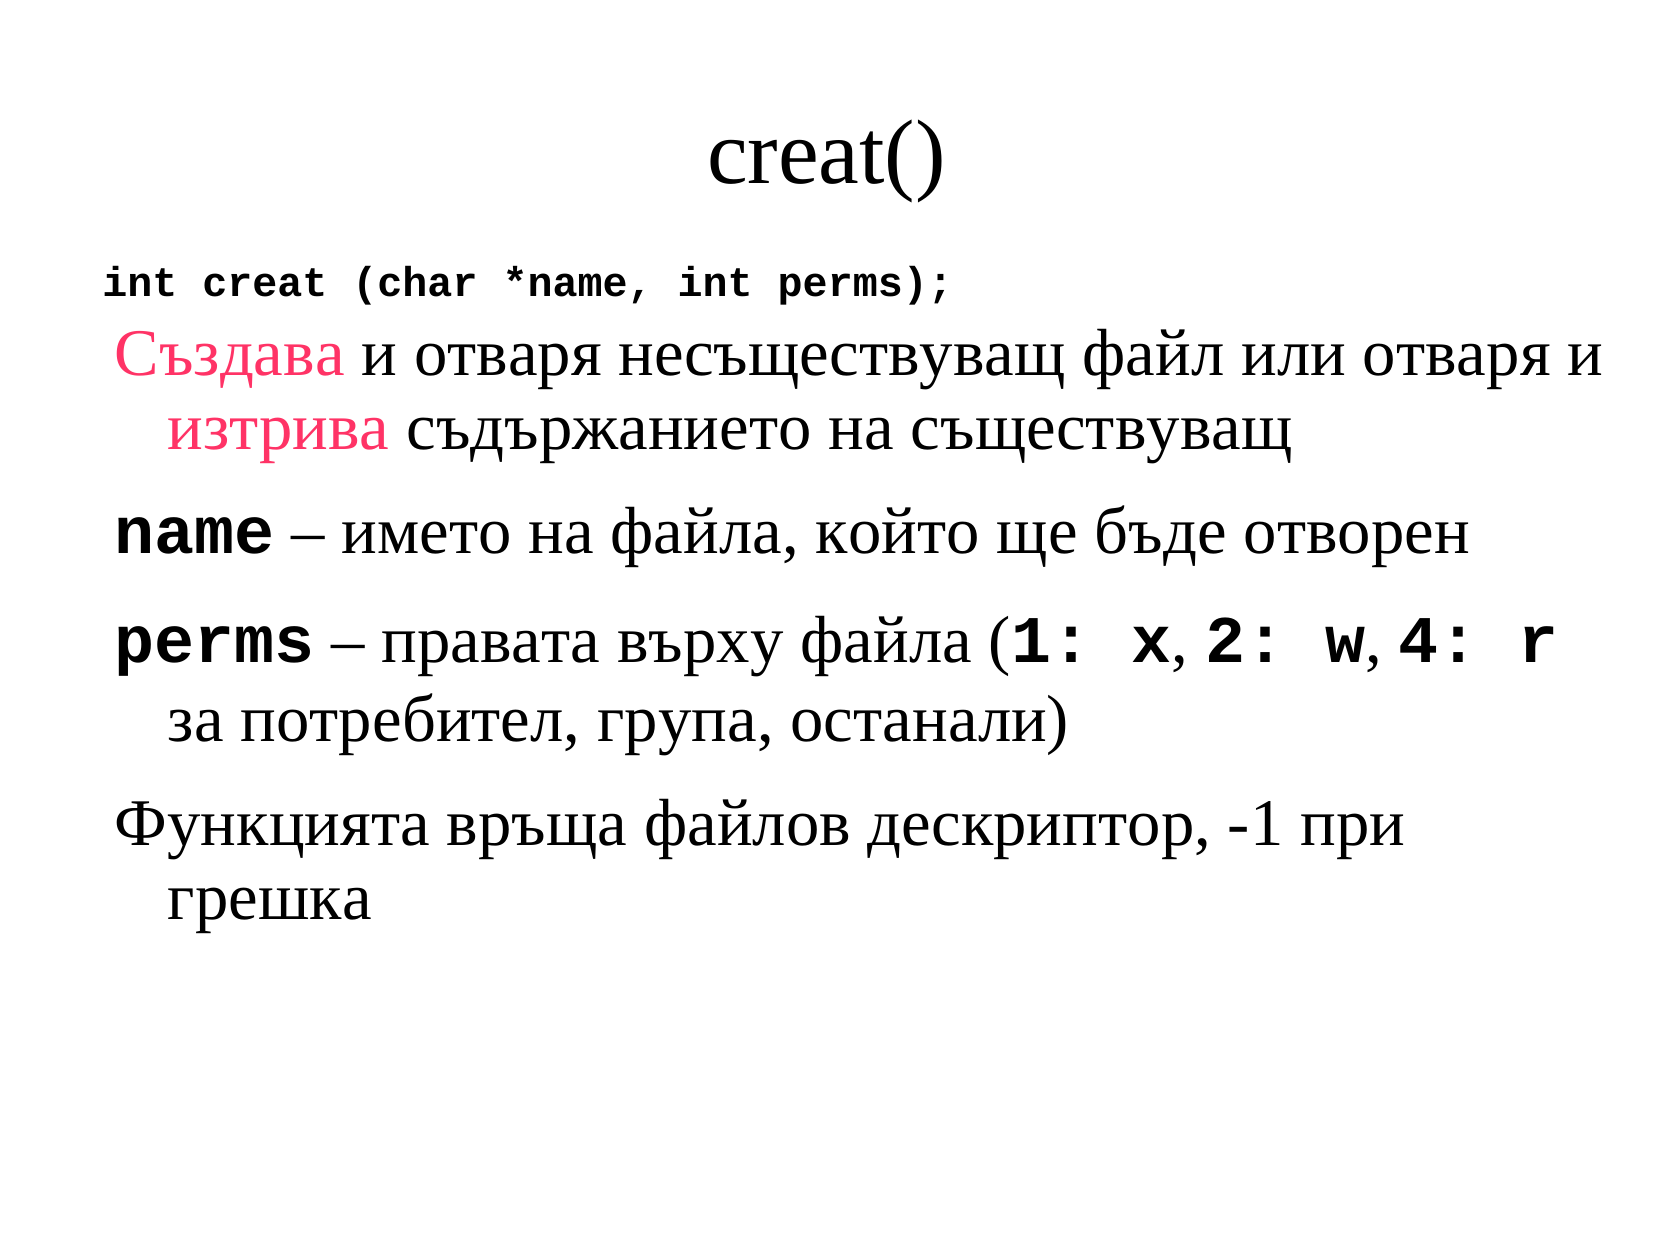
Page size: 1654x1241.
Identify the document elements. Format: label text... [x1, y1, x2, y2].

text_box int creat (char *name, int perms); [87, 254, 1523, 317]
title creat() [82, 49, 1571, 257]
list Създава и отваря несъществуващ файл или отваря и изтрива съдържанието на съществуващ name – името на файла, който ще бъде отворен perms – правата върху файла (1: x, 2: w, 4: r за потребител, група, останали) Функцията връща файлов дескриптор, -1 при грешка [97, 316, 1615, 1112]
